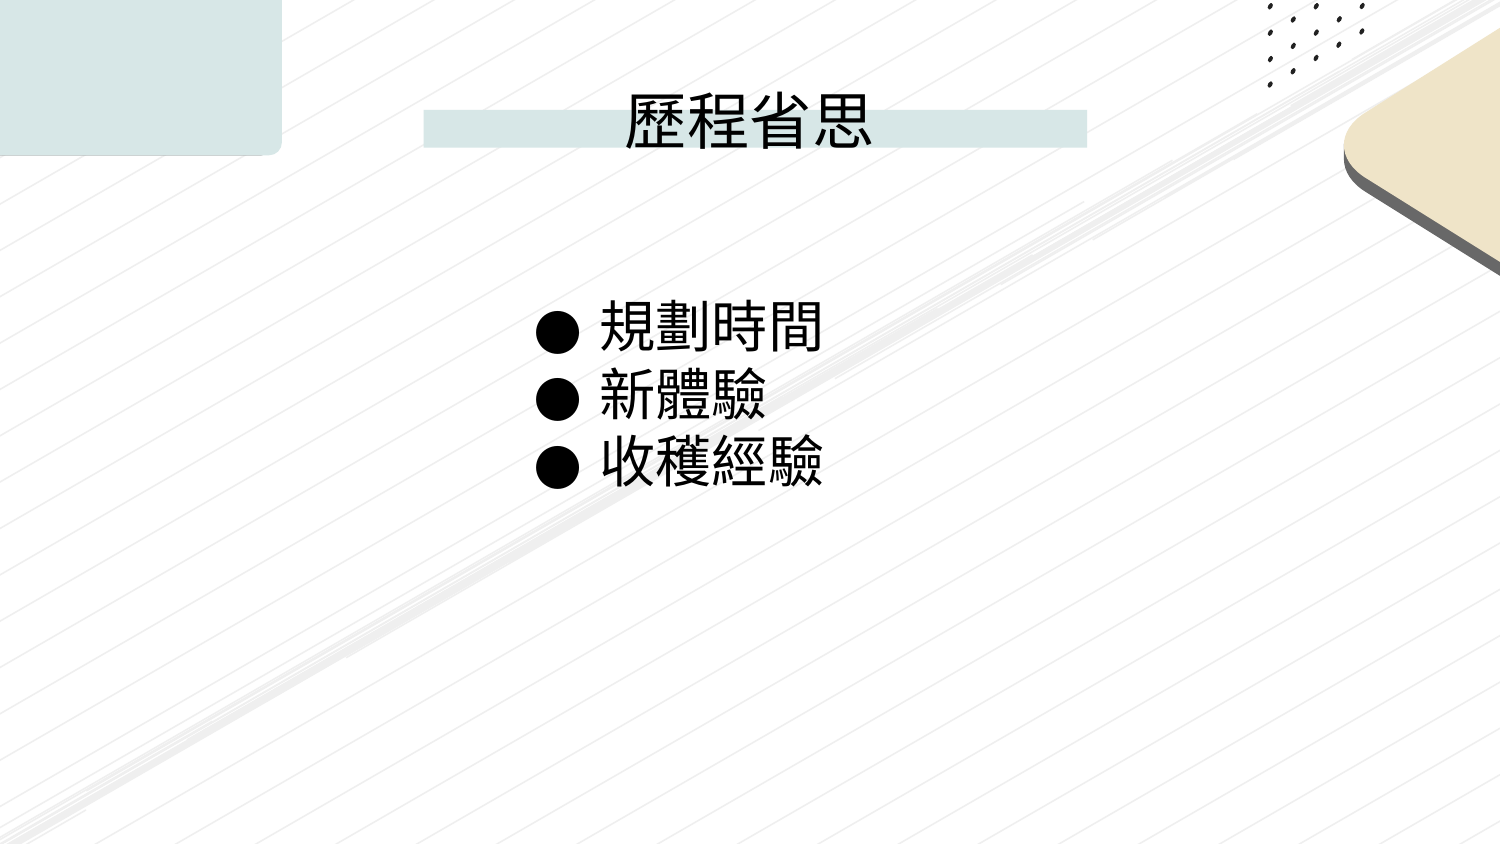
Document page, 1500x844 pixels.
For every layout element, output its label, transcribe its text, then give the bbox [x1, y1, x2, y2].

list 規劃時間 新體驗 收穫經驗 [509, 189, 991, 597]
title 歷程省思 [118, 72, 1382, 167]
